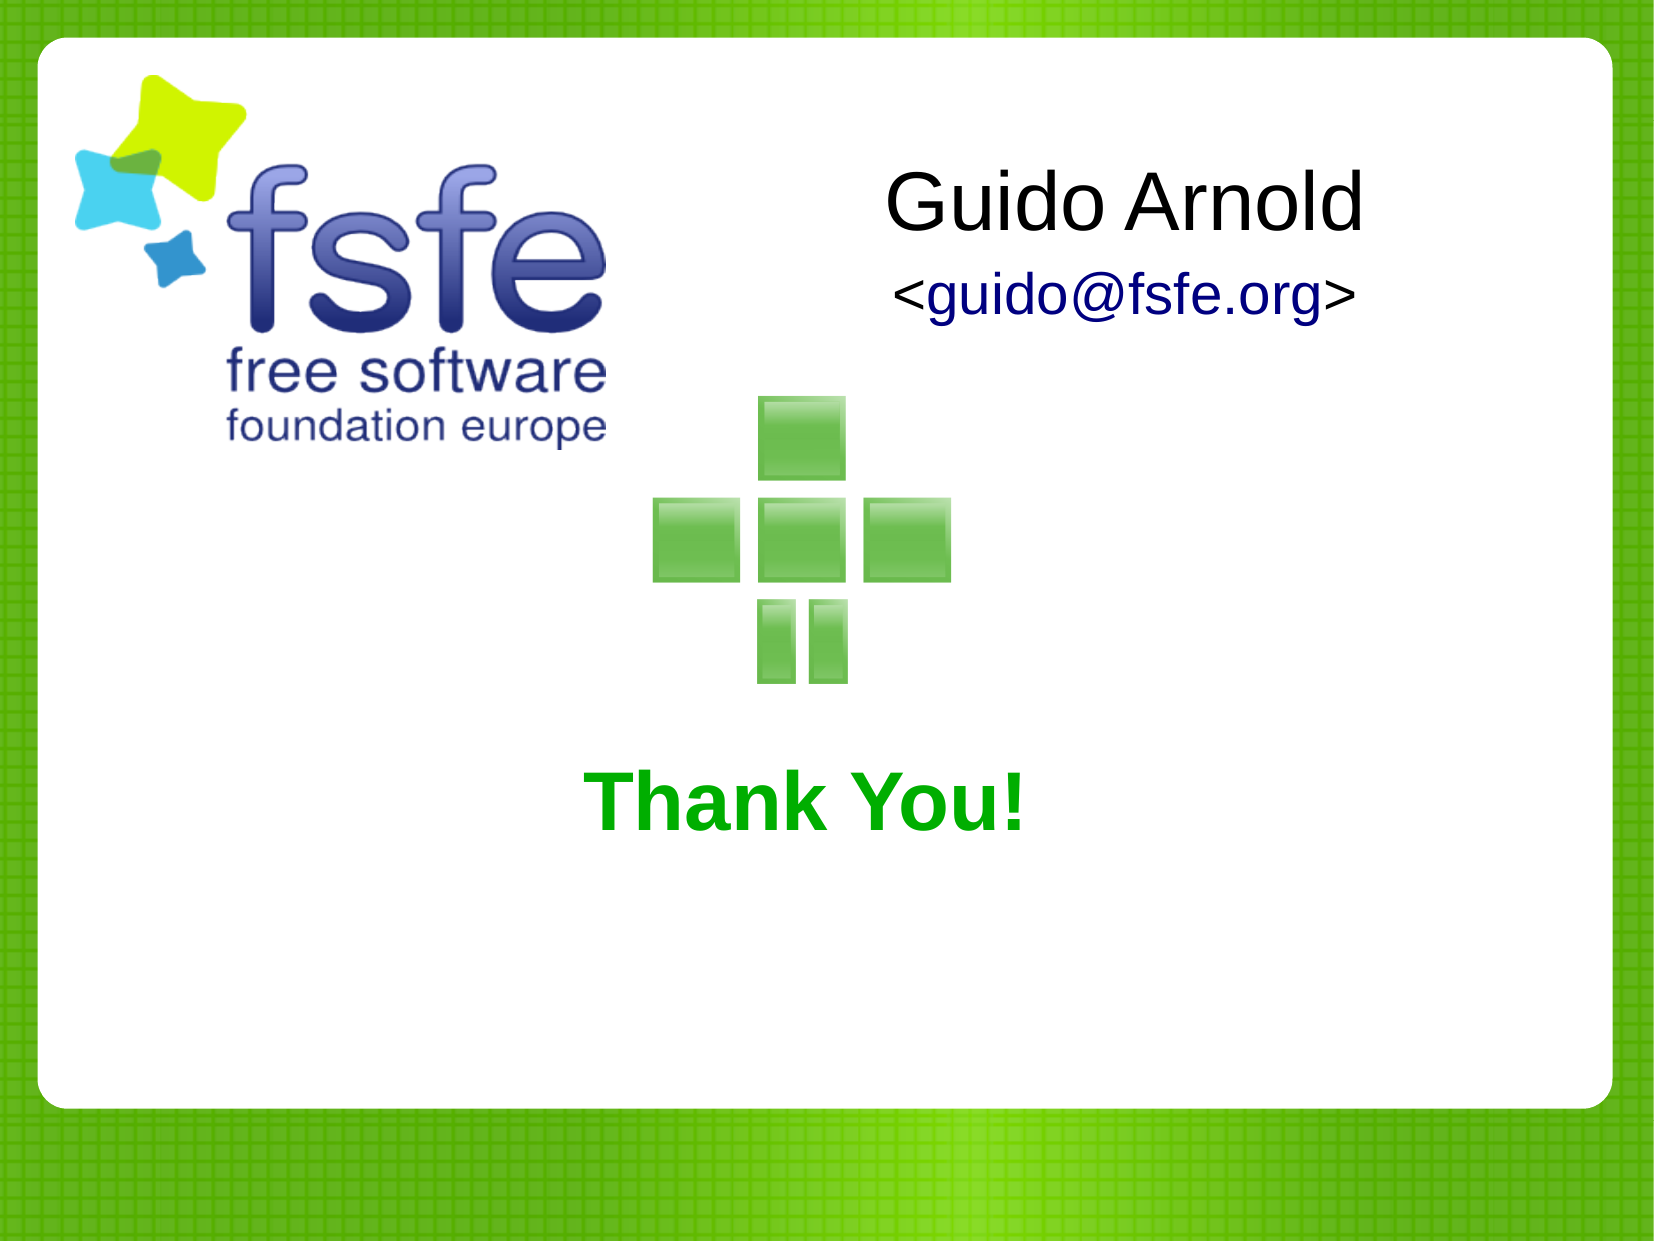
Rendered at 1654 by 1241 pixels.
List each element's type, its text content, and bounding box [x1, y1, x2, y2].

text_box Thank You! [55, 747, 1556, 856]
text_box Slides and sources at l.fsfe.org/guido [75, 937, 1607, 1125]
subtitle Guido Arnold <guido@fsfe.org> [787, 154, 1463, 402]
picture [0, 0, 1654, 1241]
